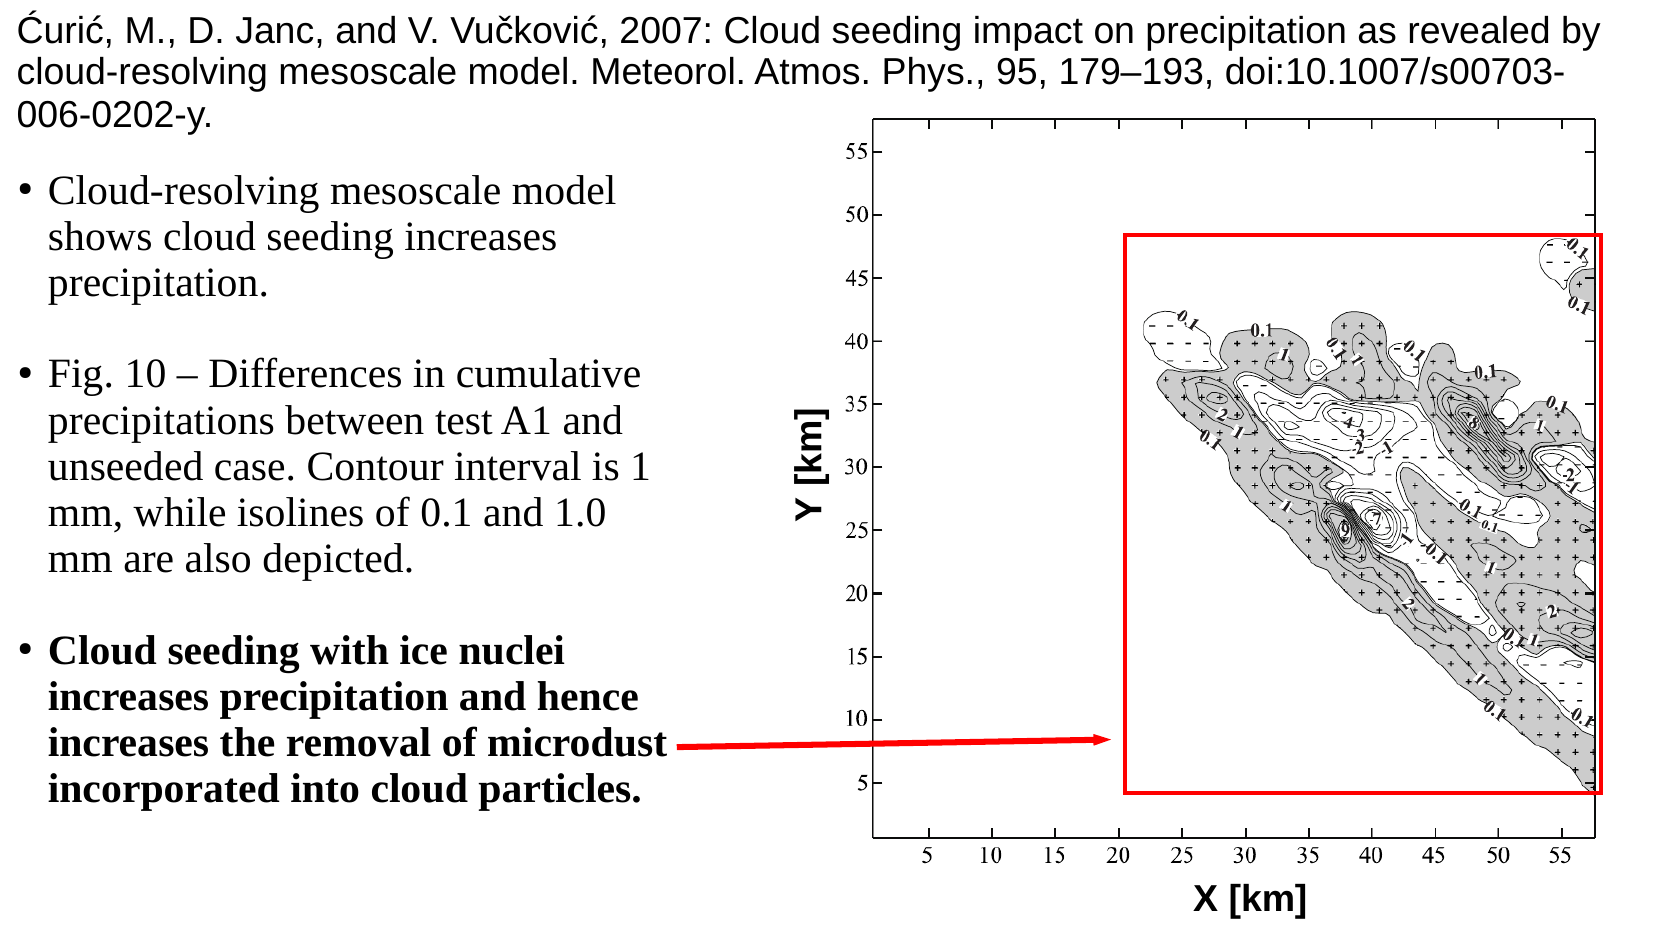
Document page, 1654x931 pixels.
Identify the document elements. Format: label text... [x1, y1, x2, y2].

text_box Y [km] [779, 345, 837, 585]
text_box Ćurić, M., D. Janc, and V. Vučković, 2007: Cloud seeding impact on precipitation as revealed by cloud-resolving mesoscale model. Meteorol. Atmos. Phys., 95, 179–193, doi:10.1007/s00703-006-0202-y. [2, 2, 1654, 143]
text_box X [km] [899, 869, 1602, 931]
text_box Cloud-resolving mesoscale model shows cloud seeding increases precipitation. Fig. 10 – Differences in cumulative precipitations between test A1 and unseeded case. Contour interval is 1 mm, while isolines of 0.1 and 1.0 mm are also depicted. Cloud seeding with ice nuclei increases precipitation and hence increases the removal of microdust incorporated into cloud particles. [3, 159, 692, 819]
picture [1127, 237, 1599, 791]
picture [790, 143, 1602, 908]
